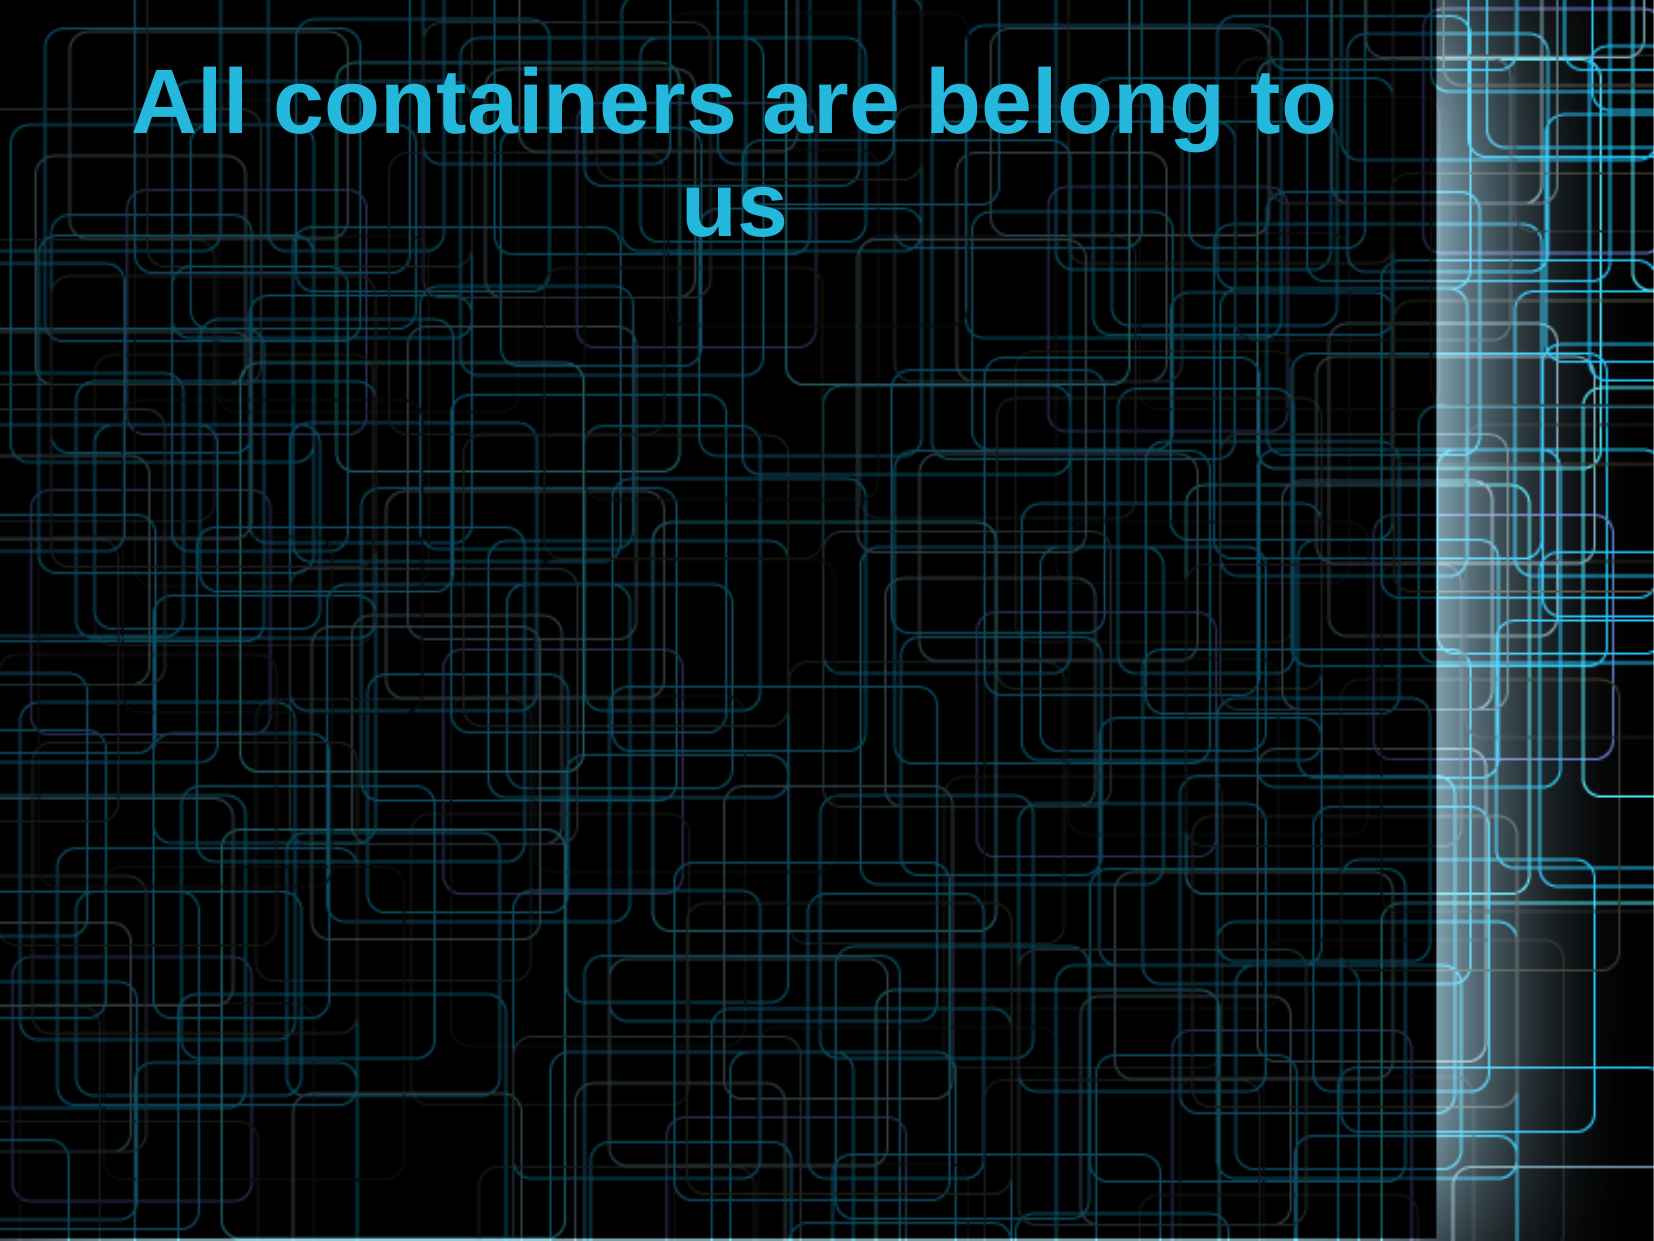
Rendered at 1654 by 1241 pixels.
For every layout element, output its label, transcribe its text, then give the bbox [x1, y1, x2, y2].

title All containers are belong to us [82, 45, 1388, 261]
picture [0, 0, 1654, 1241]
